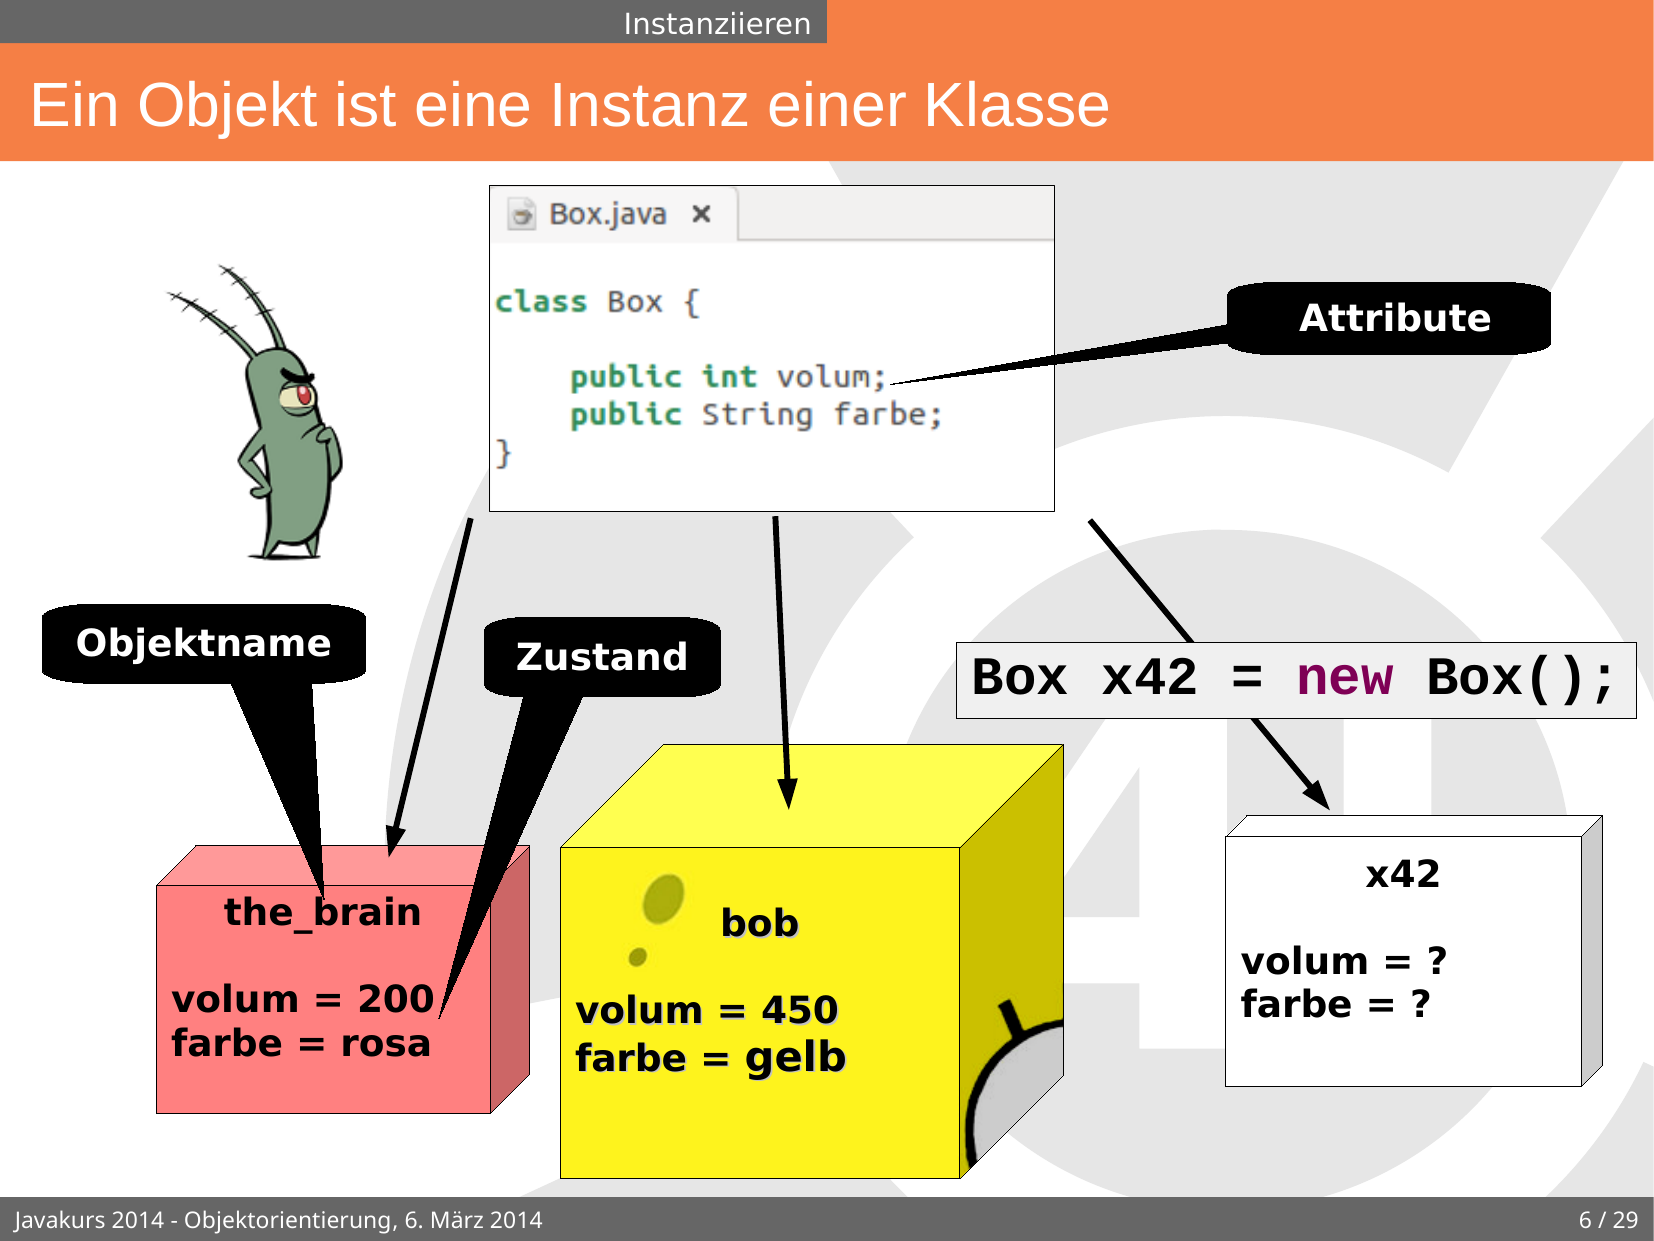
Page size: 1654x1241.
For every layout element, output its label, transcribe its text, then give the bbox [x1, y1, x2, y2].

title Ein Objekt ist eine Instanz einer Klasse [29, 67, 1595, 143]
text_box Objektname [42, 604, 366, 900]
text_box Instanziieren [29, 0, 827, 50]
text_box the_brain volum = 200 farbe = rosa [156, 886, 490, 1114]
text_box Zustand [438, 617, 721, 1019]
text_box Attribute [890, 282, 1551, 385]
text_box x42 volum = ? farbe = ? [1225, 837, 1581, 1087]
picture [150, 247, 390, 570]
text_box Box x42 = new Box(); [956, 642, 1637, 719]
text_box bob volum = 450 farbe = gelb [560, 848, 959, 1179]
picture [489, 185, 1055, 511]
